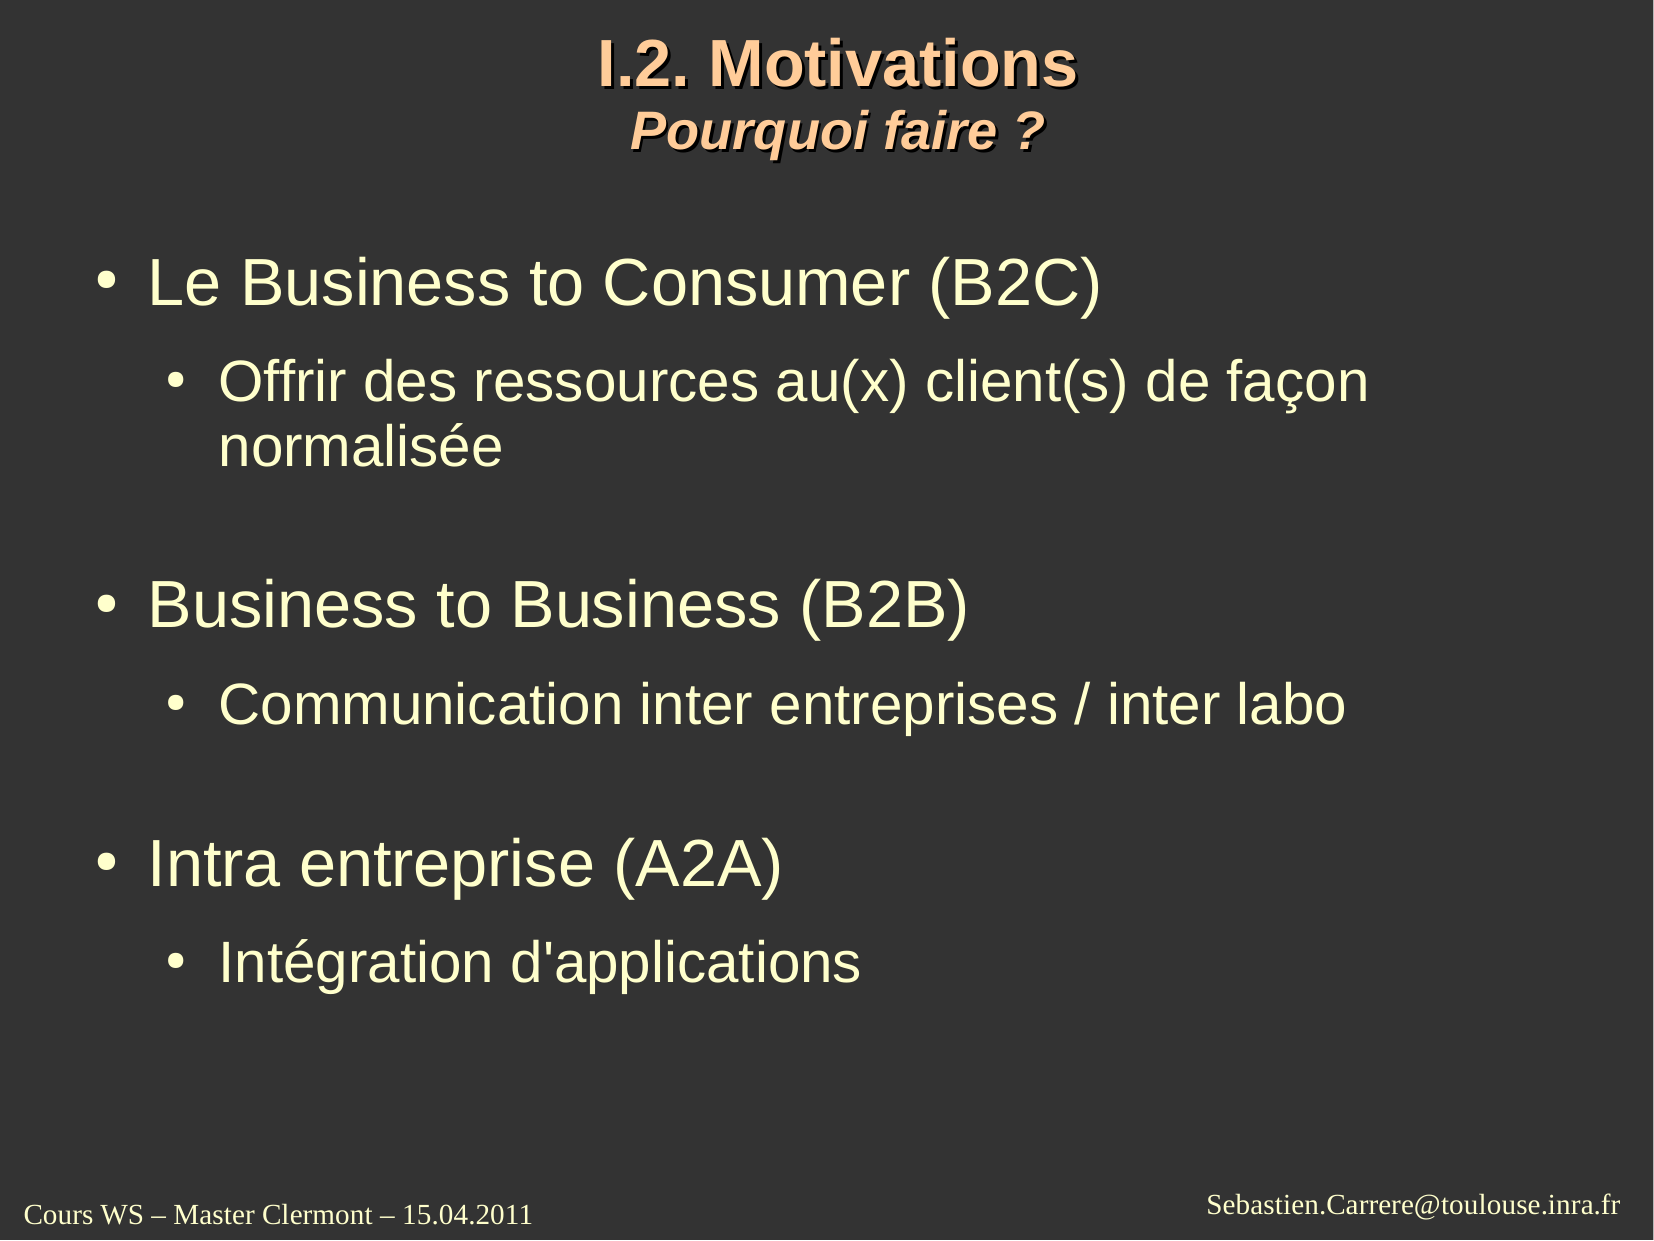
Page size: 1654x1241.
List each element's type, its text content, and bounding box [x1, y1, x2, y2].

list Le Business to Consumer (B2C) Offrir des ressources au(x) client(s) de façon normalisée Business to Business (B2B) Communication inter entreprises / inter labo Intra entreprise (A2A) Intégration d'applications [76, 244, 1565, 1063]
title I.2. Motivations Pourquoi faire ? [82, 25, 1595, 162]
